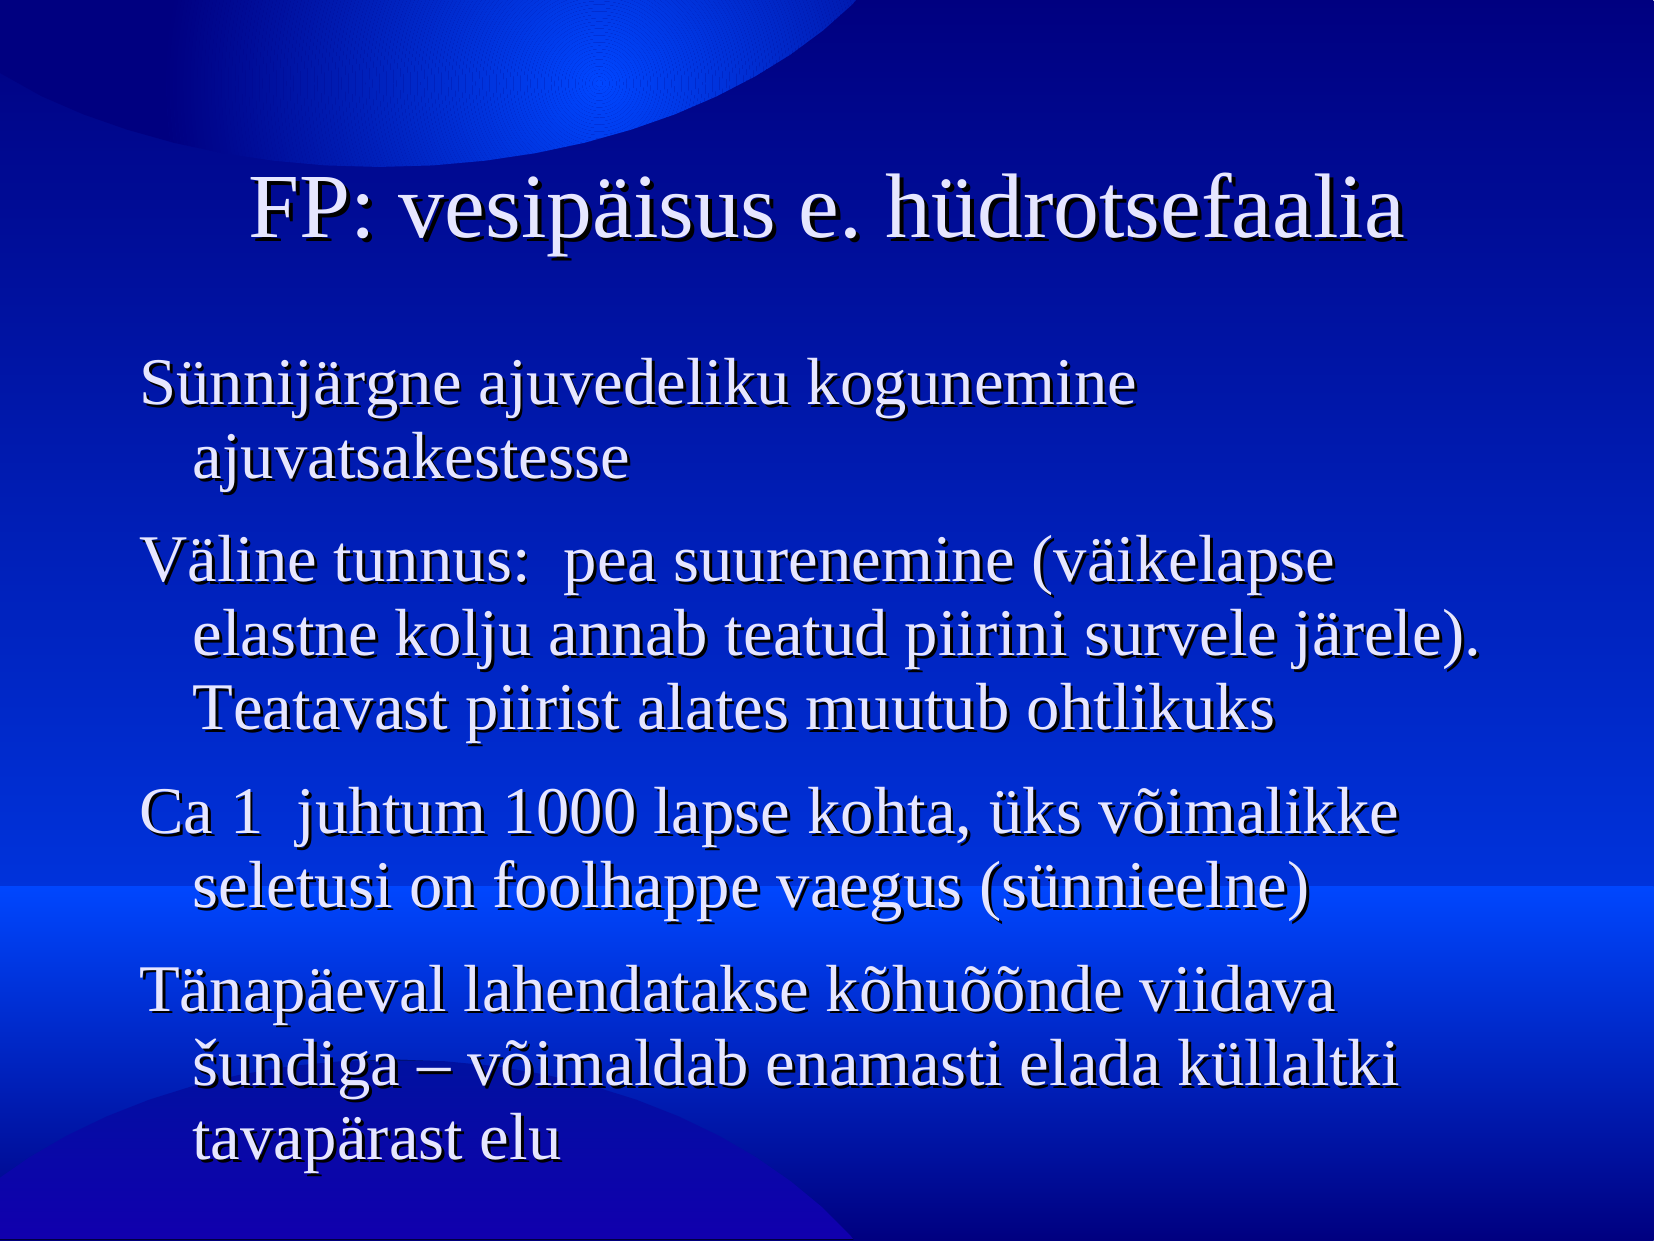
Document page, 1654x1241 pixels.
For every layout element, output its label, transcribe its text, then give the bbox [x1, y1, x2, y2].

title FP: vesipäisus e. hüdrotsefaalia [121, 102, 1534, 311]
list Sünnijärgne ajuvedeliku kogunemine ajuvatsakestesse Väline tunnus: pea suurenemine (väikelapse elastne kolju annab teatud piirini survele järele). Teatavast piirist alates muutub ohtlikuks Ca 1 juhtum 1000 lapse kohta, üks võimalikke seletusi on foolhappe vaegus (sünnieelne) Tänapäeval lahendatakse kõhuõõnde viidava šundiga – võimaldab enamasti elada küllaltki tavapärast elu [121, 344, 1534, 1174]
